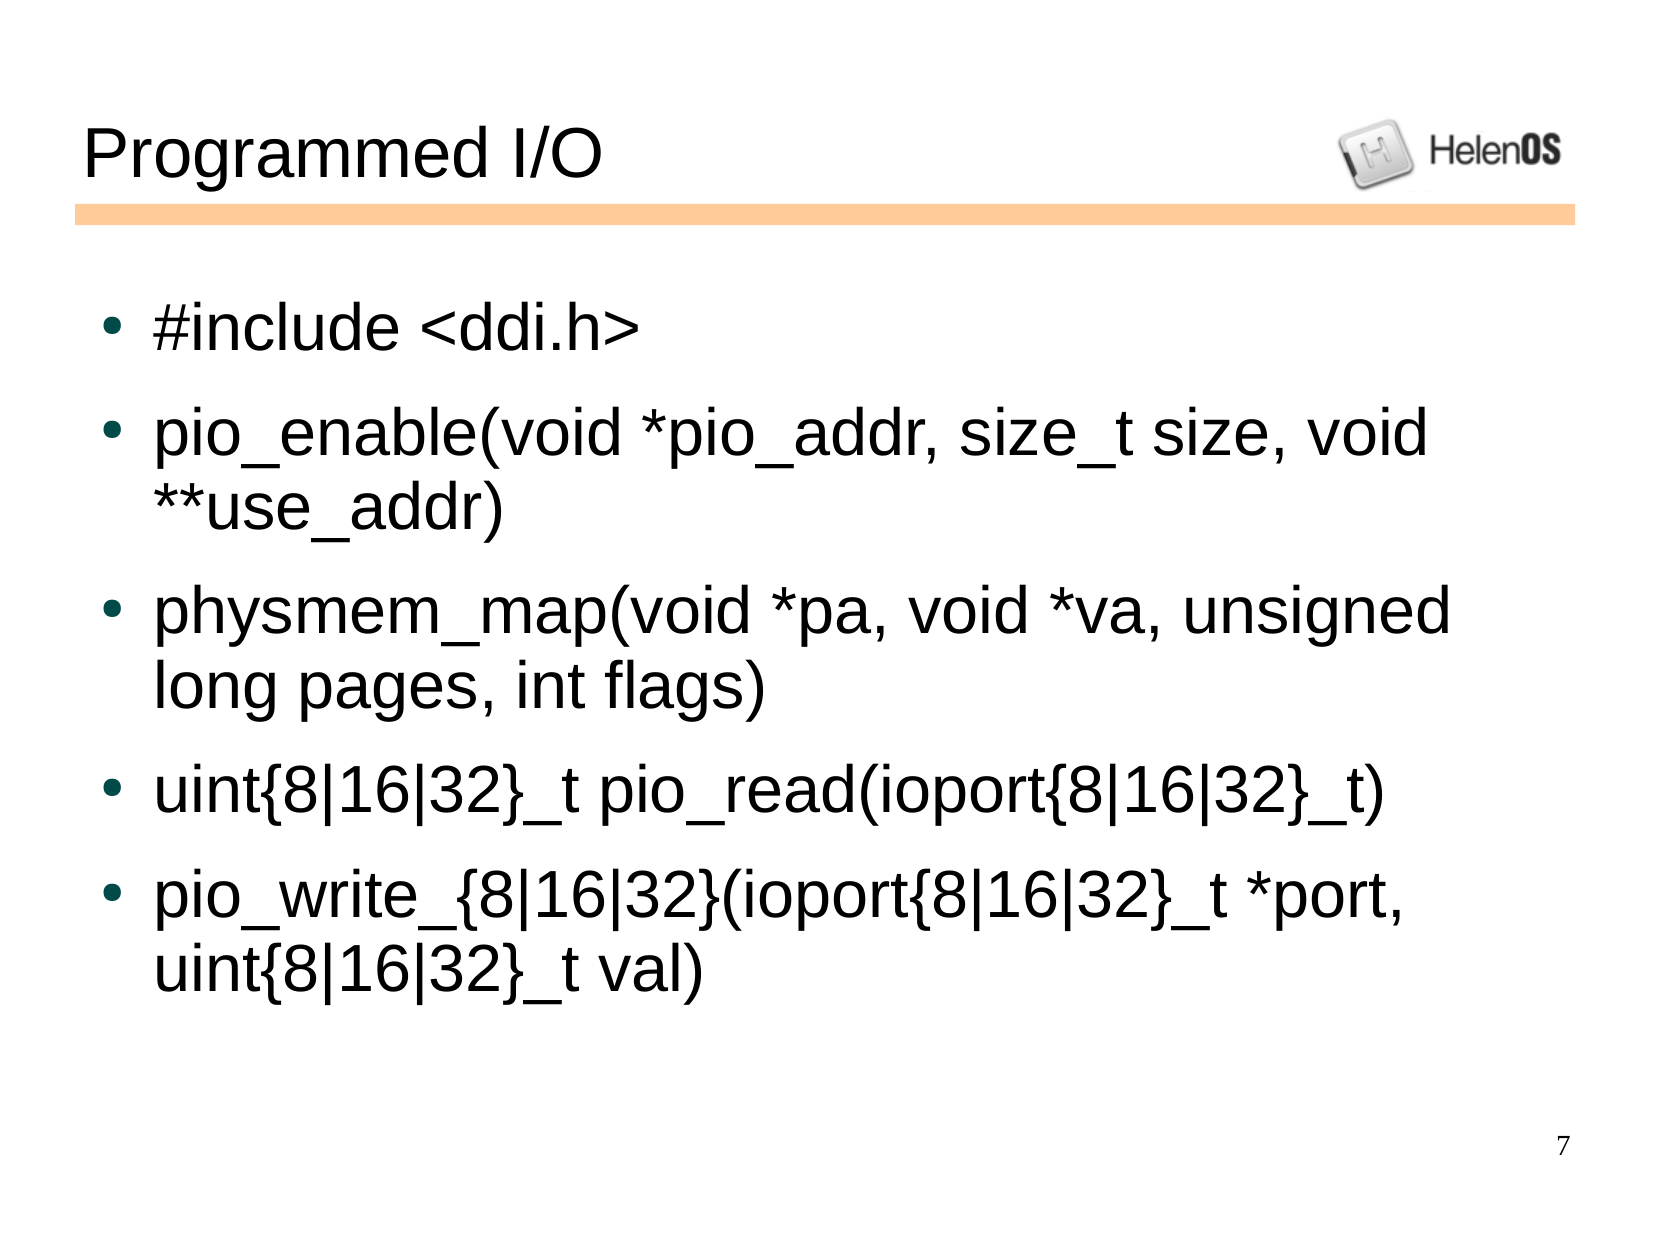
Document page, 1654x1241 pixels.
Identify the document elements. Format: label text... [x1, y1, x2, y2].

title Programmed I/O [82, 49, 1571, 257]
list #include <ddi.h> pio_enable(void *pio_addr, size_t size, void **use_addr) physmem_map(void *pa, void *va, unsigned long pages, int flags) uint{8|16|32}_t pio_read(ioport{8|16|32}_t) pio_write_{8|16|32}(ioport{8|16|32}_t *port, uint{8|16|32}_t val) [82, 290, 1571, 1111]
